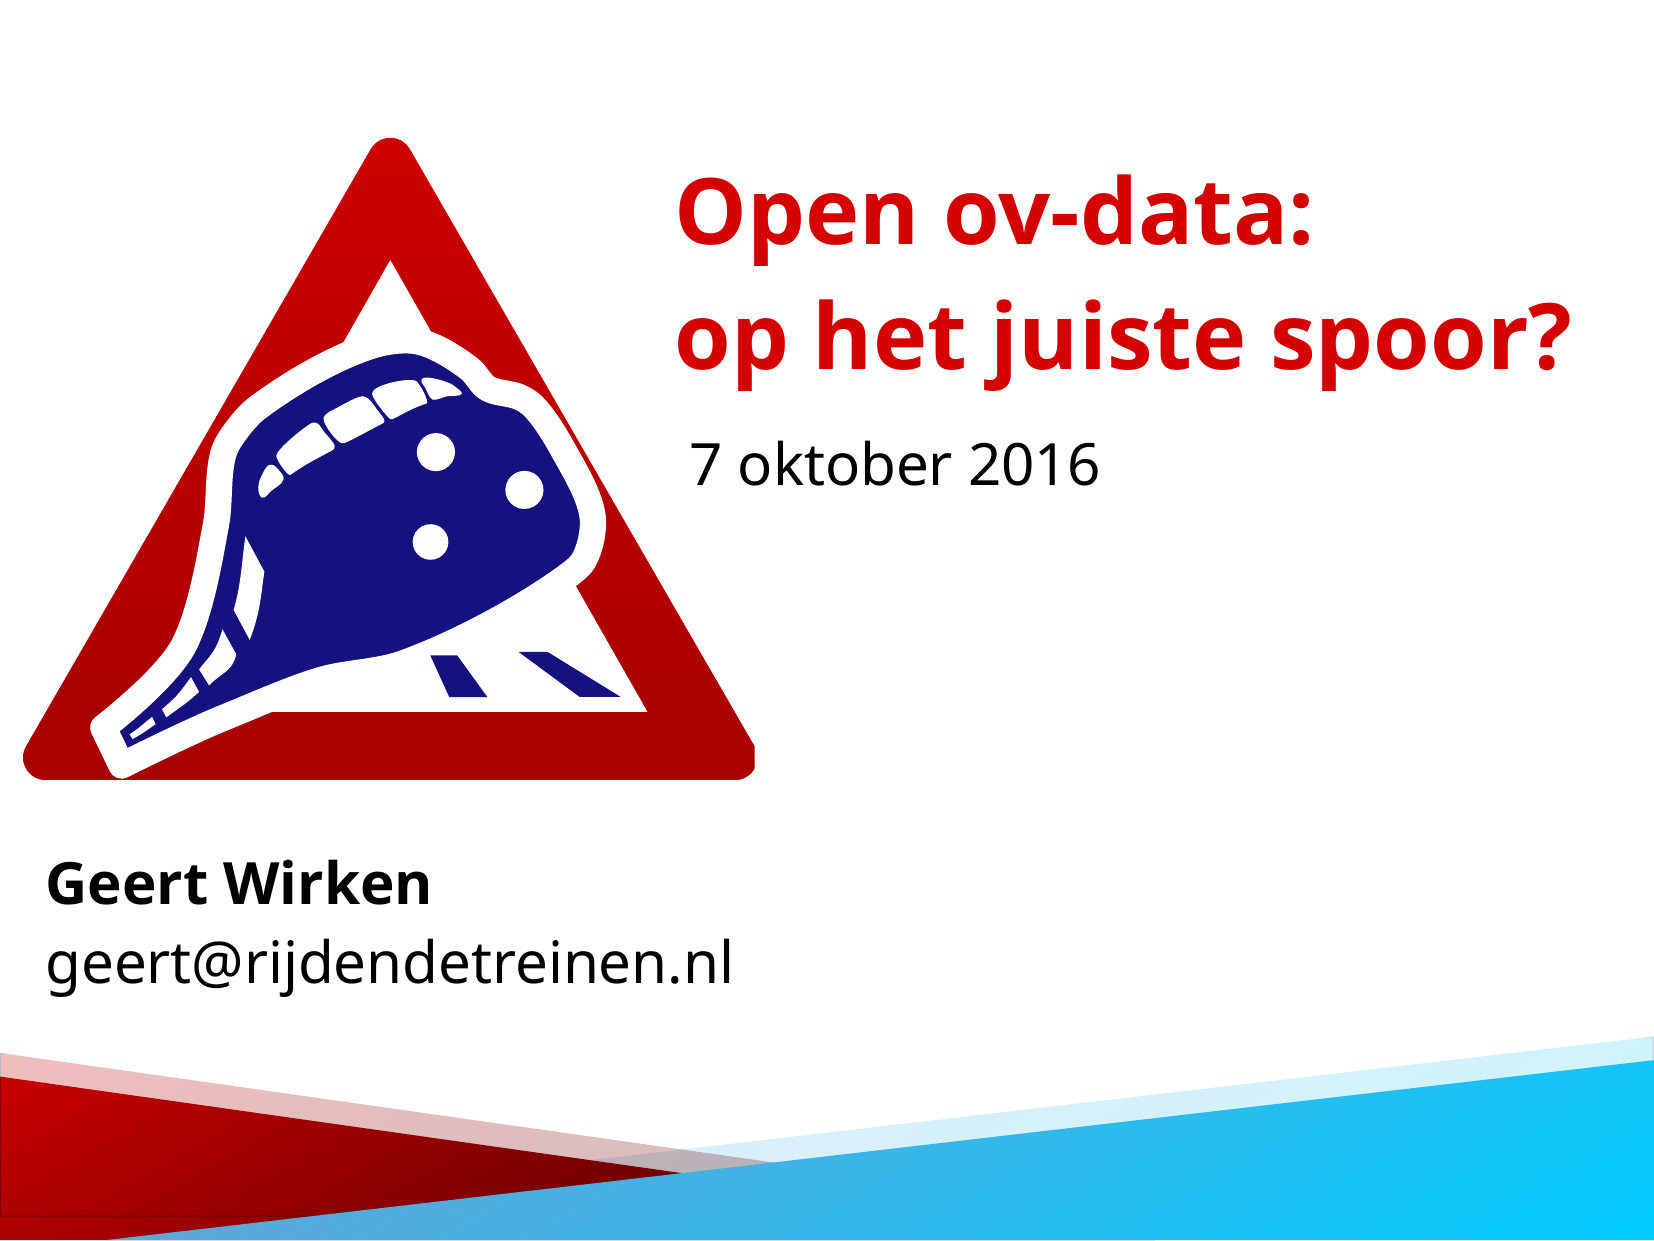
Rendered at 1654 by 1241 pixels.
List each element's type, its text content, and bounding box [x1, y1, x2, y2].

picture [23, 137, 758, 781]
text_box 7 oktober 2016 [674, 415, 1440, 508]
text_box Geert Wirken geert@rijdendetreinen.nl [30, 835, 796, 1005]
title Open ov-data: op het juiste spoor? [758, 149, 1616, 393]
